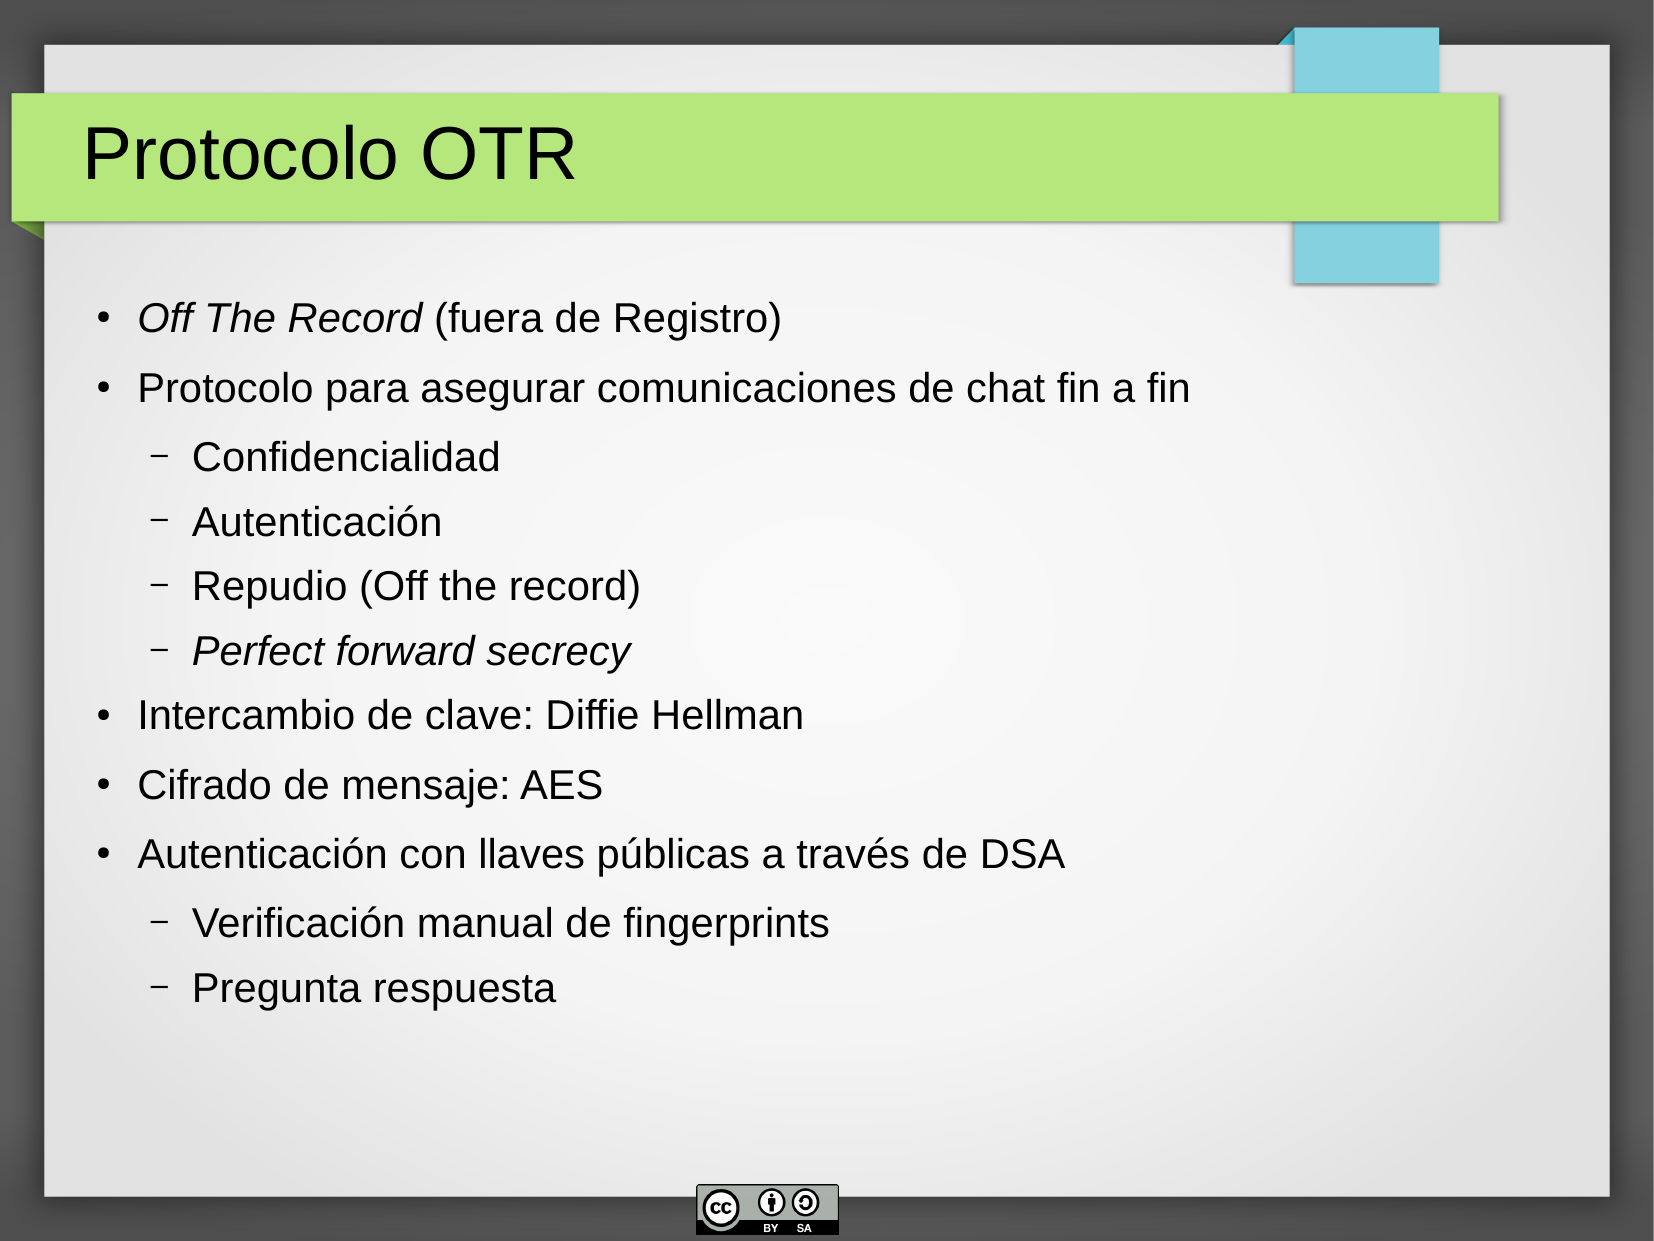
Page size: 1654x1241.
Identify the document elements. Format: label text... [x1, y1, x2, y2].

picture [0, 0, 1654, 1241]
list Off The Record (fuera de Registro) Protocolo para asegurar comunicaciones de chat fin a fin Confidencialidad Autenticación Repudio (Off the record) Perfect forward secrecy Intercambio de clave: Diffie Hellman Cifrado de mensaje: AES Autenticación con llaves públicas a través de DSA Verificación manual de fingerprints Pregunta respuesta [82, 295, 1571, 1015]
title Protocolo OTR [82, 94, 1264, 213]
